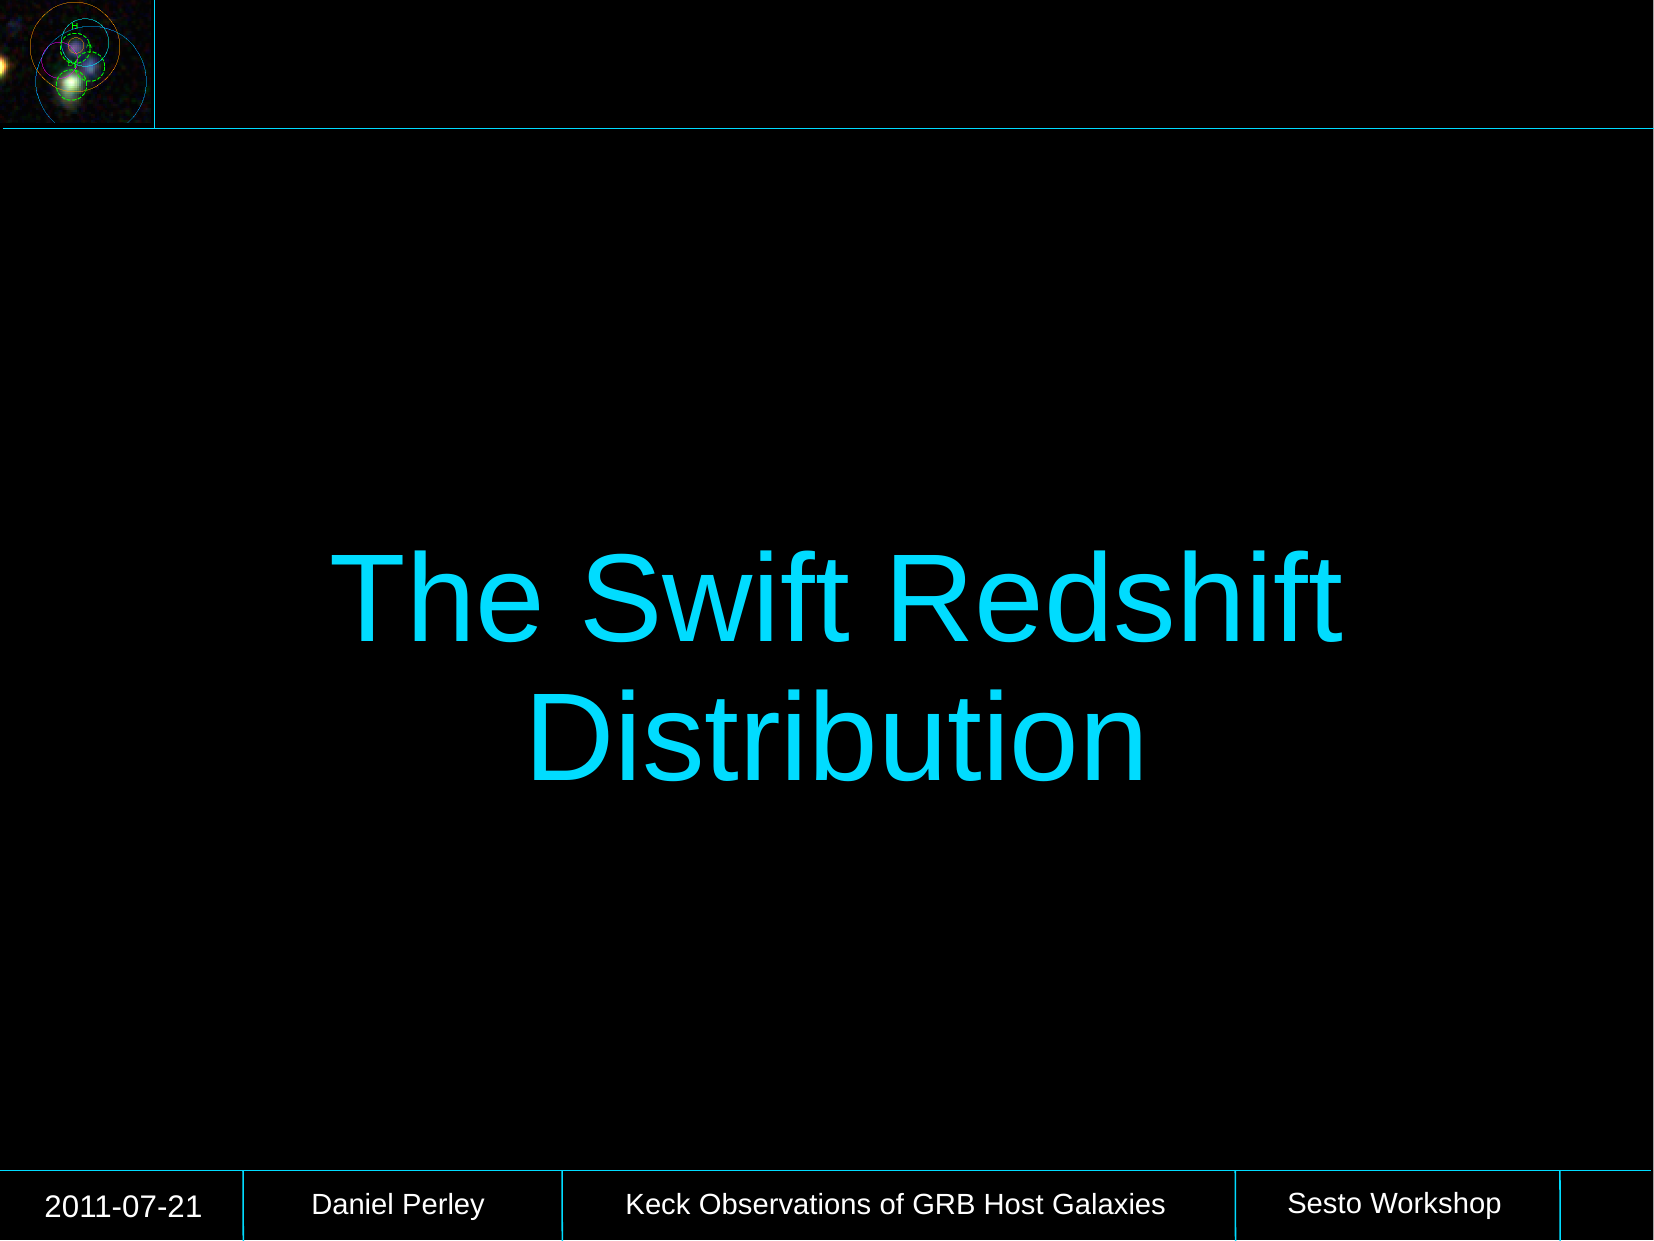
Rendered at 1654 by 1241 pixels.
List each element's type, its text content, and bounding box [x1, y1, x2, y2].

text_box The Swift Redshift Distribution [124, 520, 1550, 815]
picture [0, 0, 151, 123]
